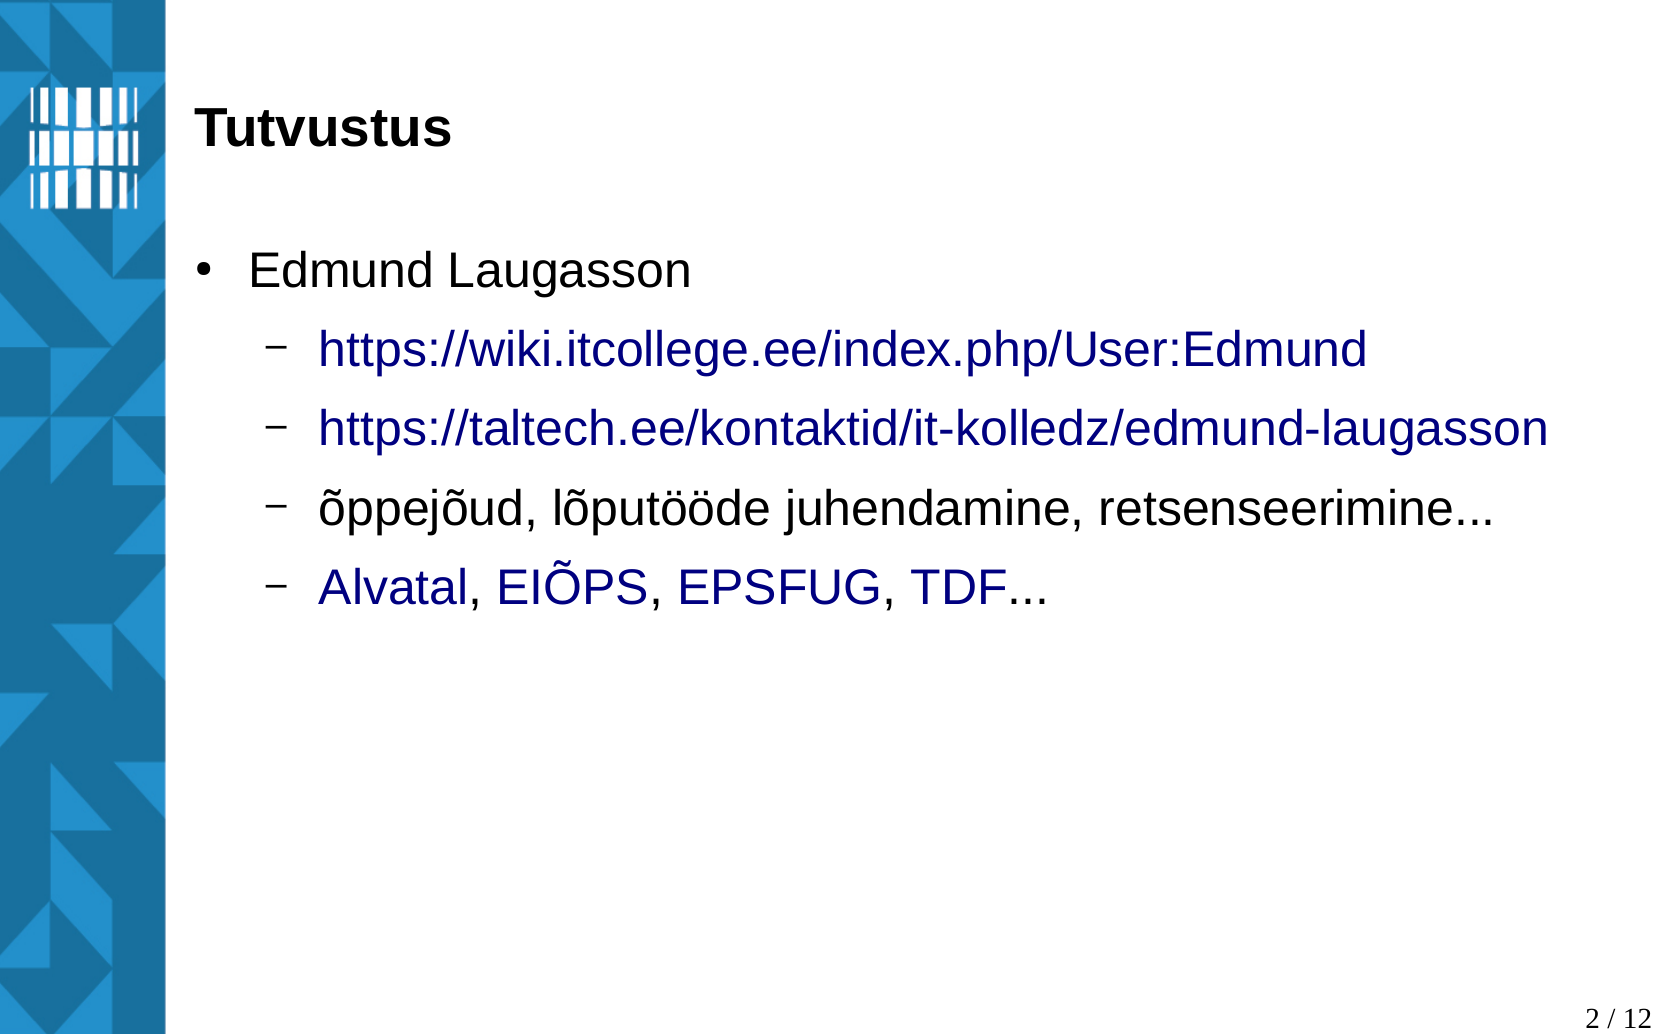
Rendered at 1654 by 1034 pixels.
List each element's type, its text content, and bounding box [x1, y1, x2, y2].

list Edmund Laugasson https://wiki.itcollege.ee/index.php/User:Edmund https://taltech.ee/kontaktid/it-kolledz/edmund-laugasson õppejõud, lõputööde juhendamine, retsenseerimine... Alvatal, EIÕPS, EPSFUG, TDF... [177, 241, 1633, 1009]
title Tutvustus [194, 41, 1654, 214]
